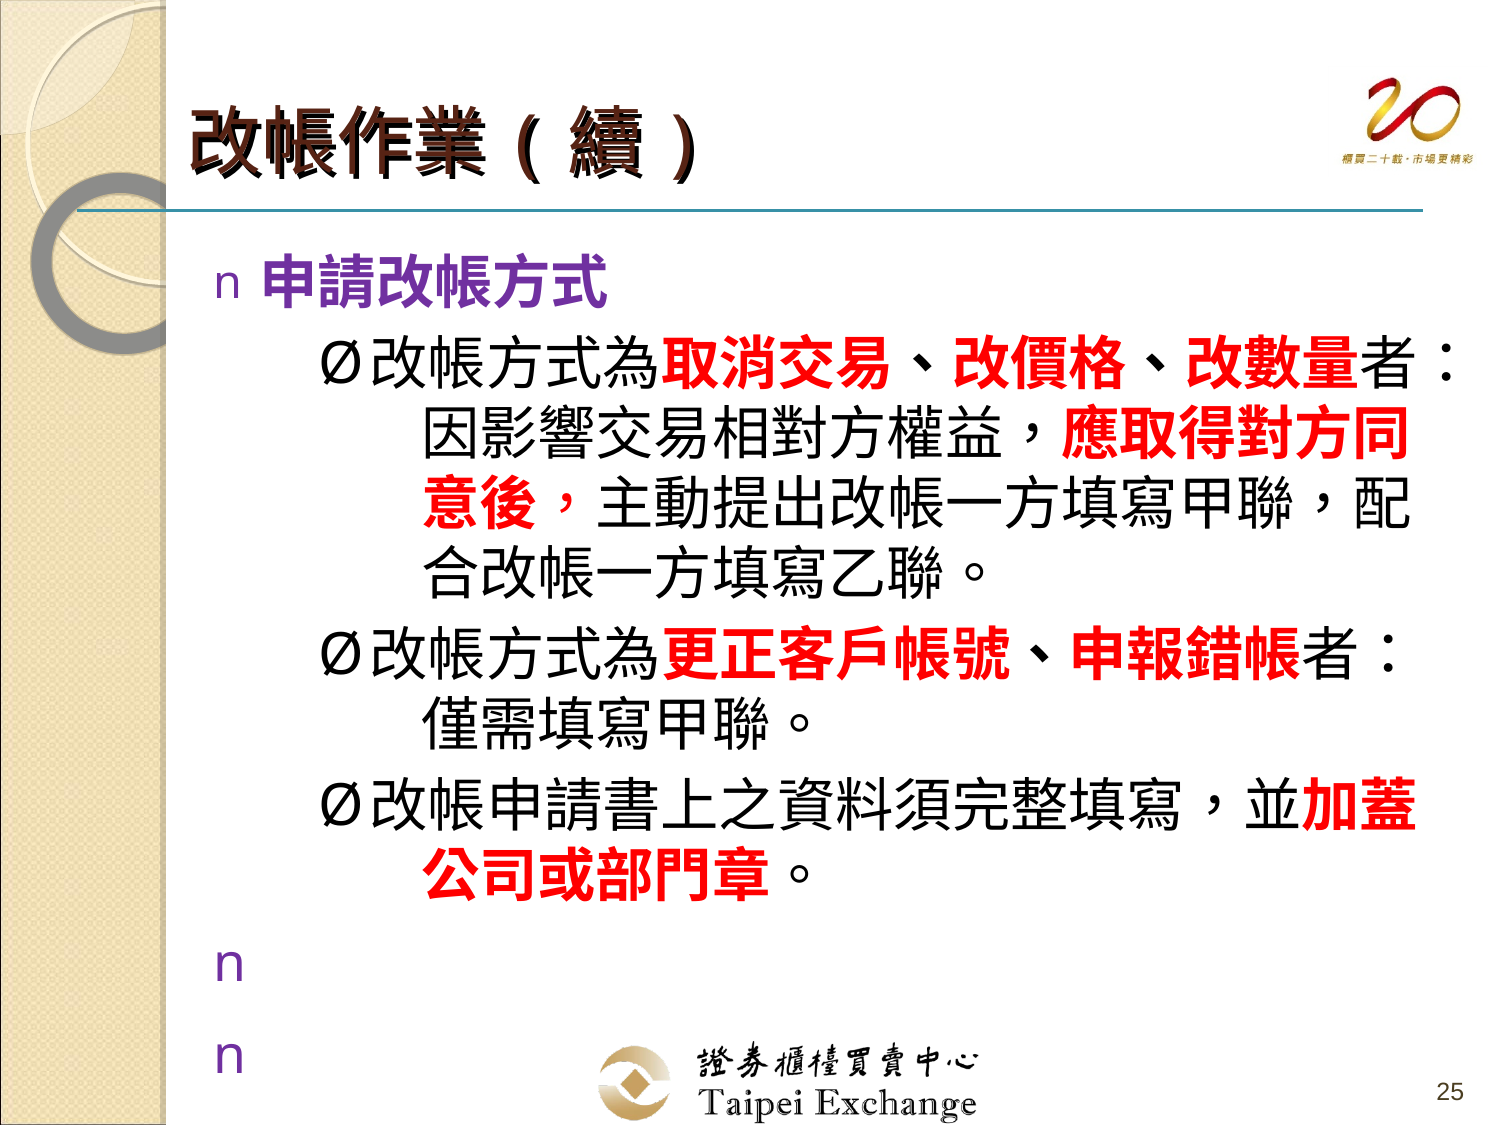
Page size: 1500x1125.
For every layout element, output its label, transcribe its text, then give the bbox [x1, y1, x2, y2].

list 申請改帳方式 改帳方式為取消交易、改價格、改數量者：因影響交易相對方權益，應取得對方同意後，主動提出改帳一方填寫甲聯，配合改帳一方填寫乙聯。 改帳方式為更正客戶帳號、申報錯帳者：僅需填寫甲聯。 改帳申請書上之資料須完整填寫，並加蓋公司或部門章。 [171, 237, 1466, 1026]
text_box [1413, 1034, 1489, 1113]
title 改帳作業(續) [171, 45, 1466, 233]
